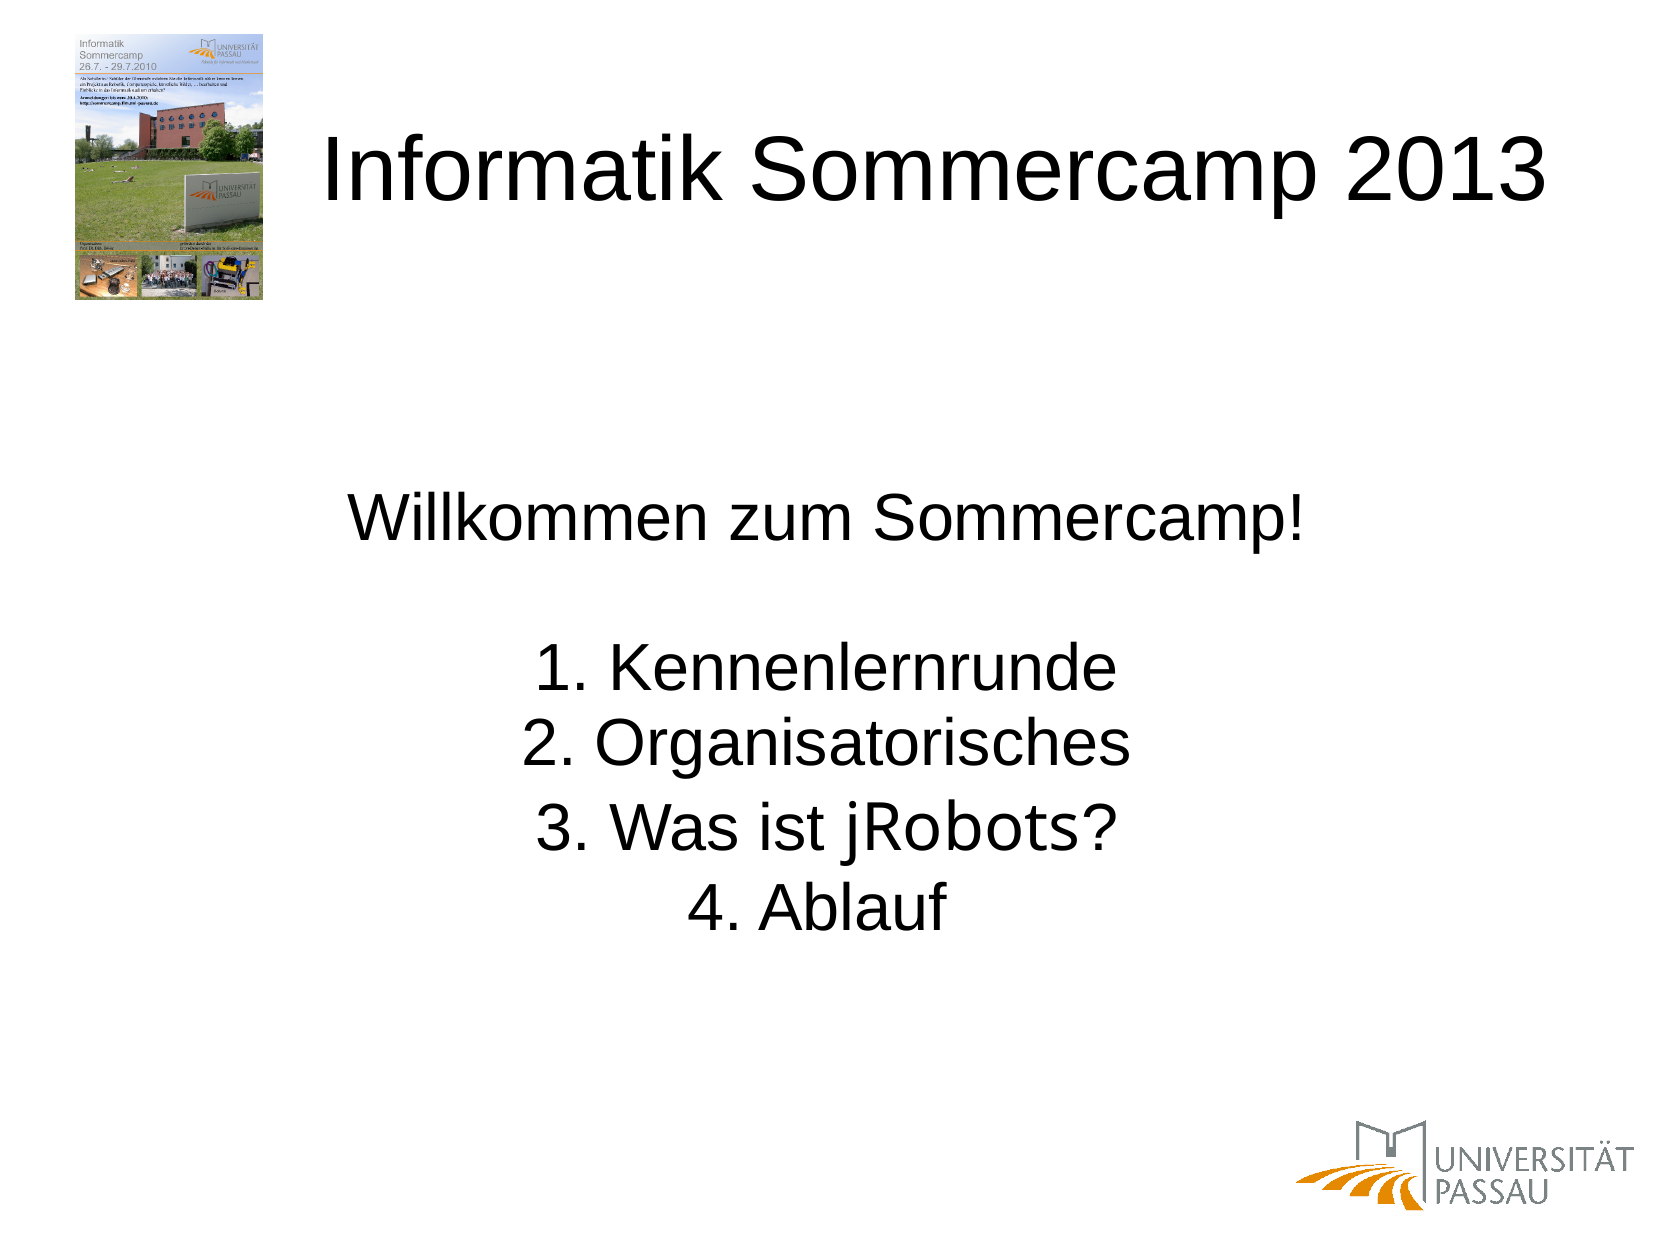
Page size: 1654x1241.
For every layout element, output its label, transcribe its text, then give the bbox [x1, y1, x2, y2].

picture [75, 34, 263, 300]
picture [1295, 1120, 1634, 1211]
title Informatik Sommercamp 2013 [300, 37, 1571, 301]
subtitle Willkommen zum Sommercamp! 1. Kennenlernrunde 2. Organisatorisches 3. Was ist jRobots? 4. Ablauf [82, 303, 1571, 1122]
